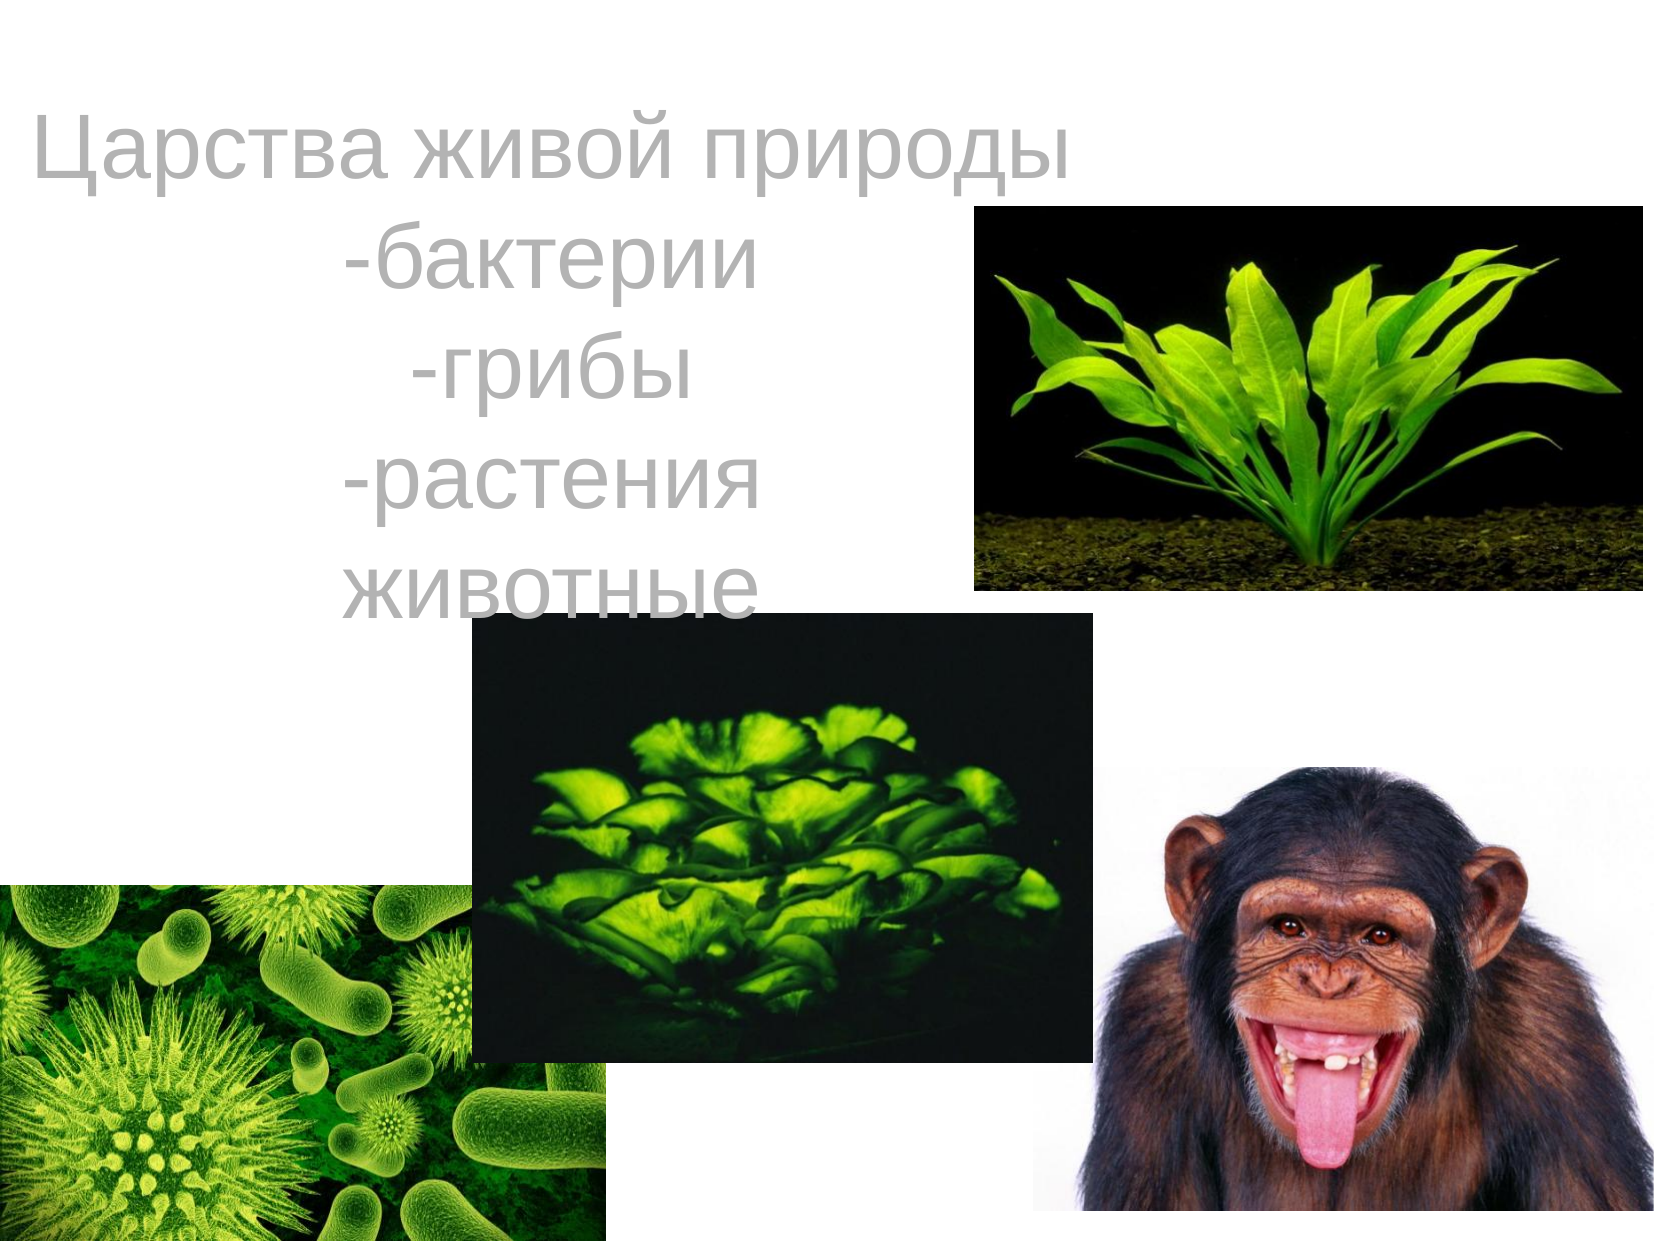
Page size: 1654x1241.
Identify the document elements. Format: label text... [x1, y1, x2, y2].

picture [1105, 206, 1643, 591]
picture [0, 722, 1654, 1241]
title Царства живой природы -бактерии -грибы -растения животные [0, 2, 1105, 722]
